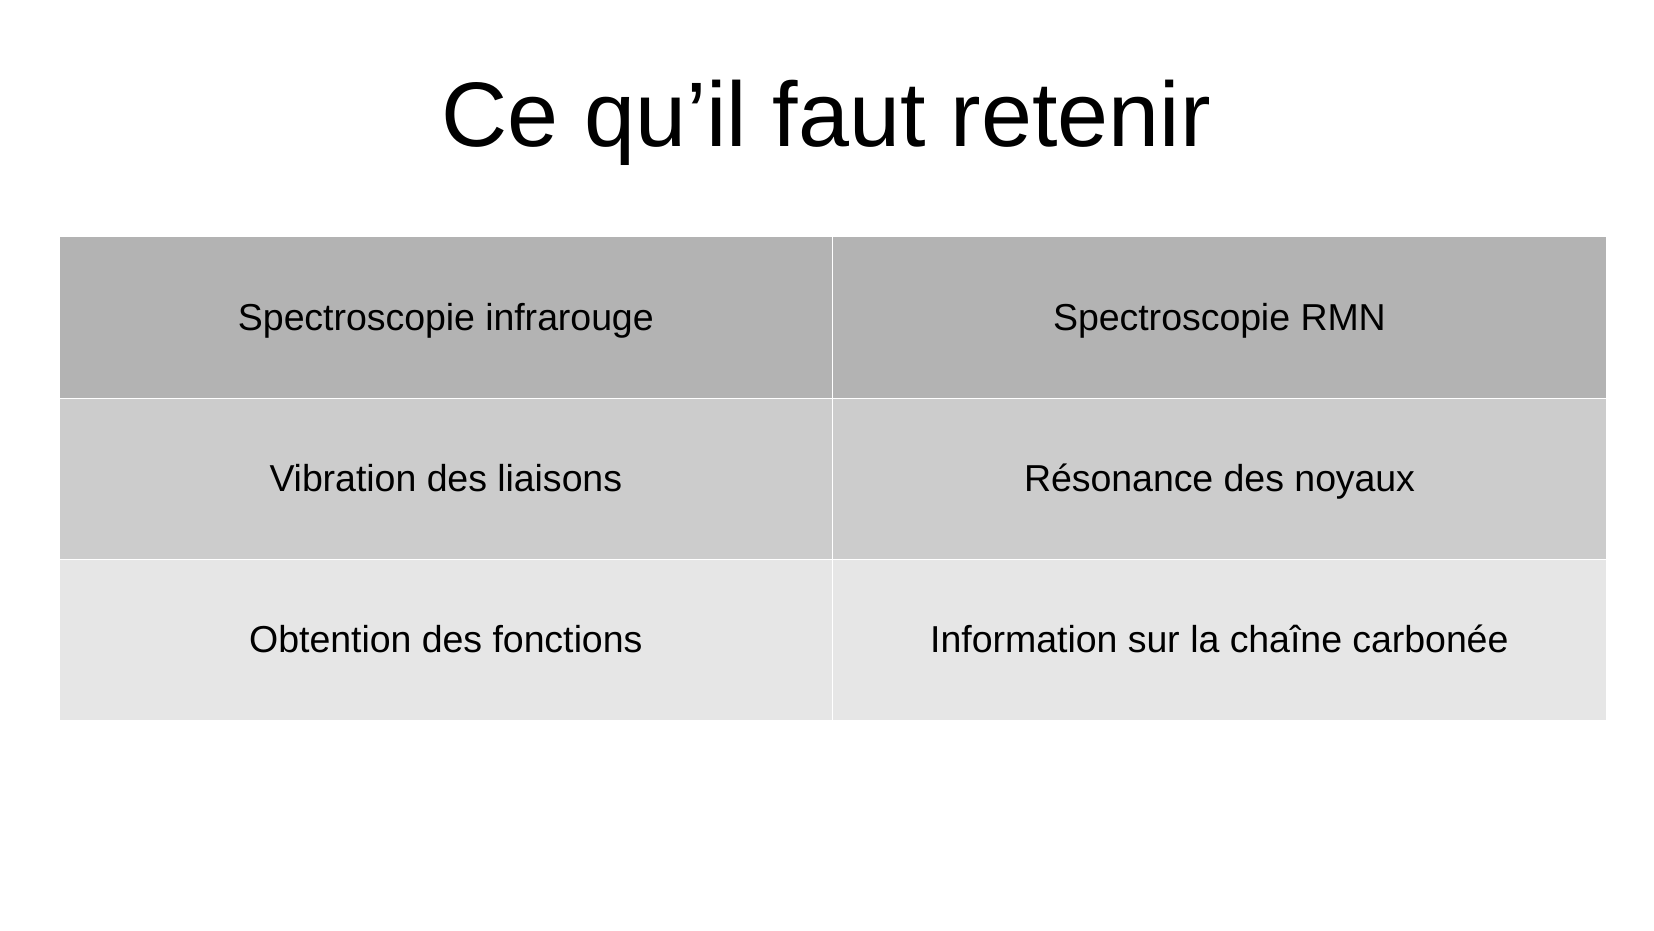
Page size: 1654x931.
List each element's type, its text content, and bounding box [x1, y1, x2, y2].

title Ce qu’il faut retenir [82, 37, 1571, 193]
table_cell Obtention des fonctions [60, 560, 832, 720]
table_header Spectroscopie infrarouge [60, 237, 832, 398]
table_cell Vibration des liaisons [60, 399, 832, 559]
table_cell Information sur la chaîne carbonée [833, 560, 1606, 720]
table_cell Résonance des noyaux [833, 399, 1606, 559]
table_header Spectroscopie RMN [833, 237, 1606, 398]
